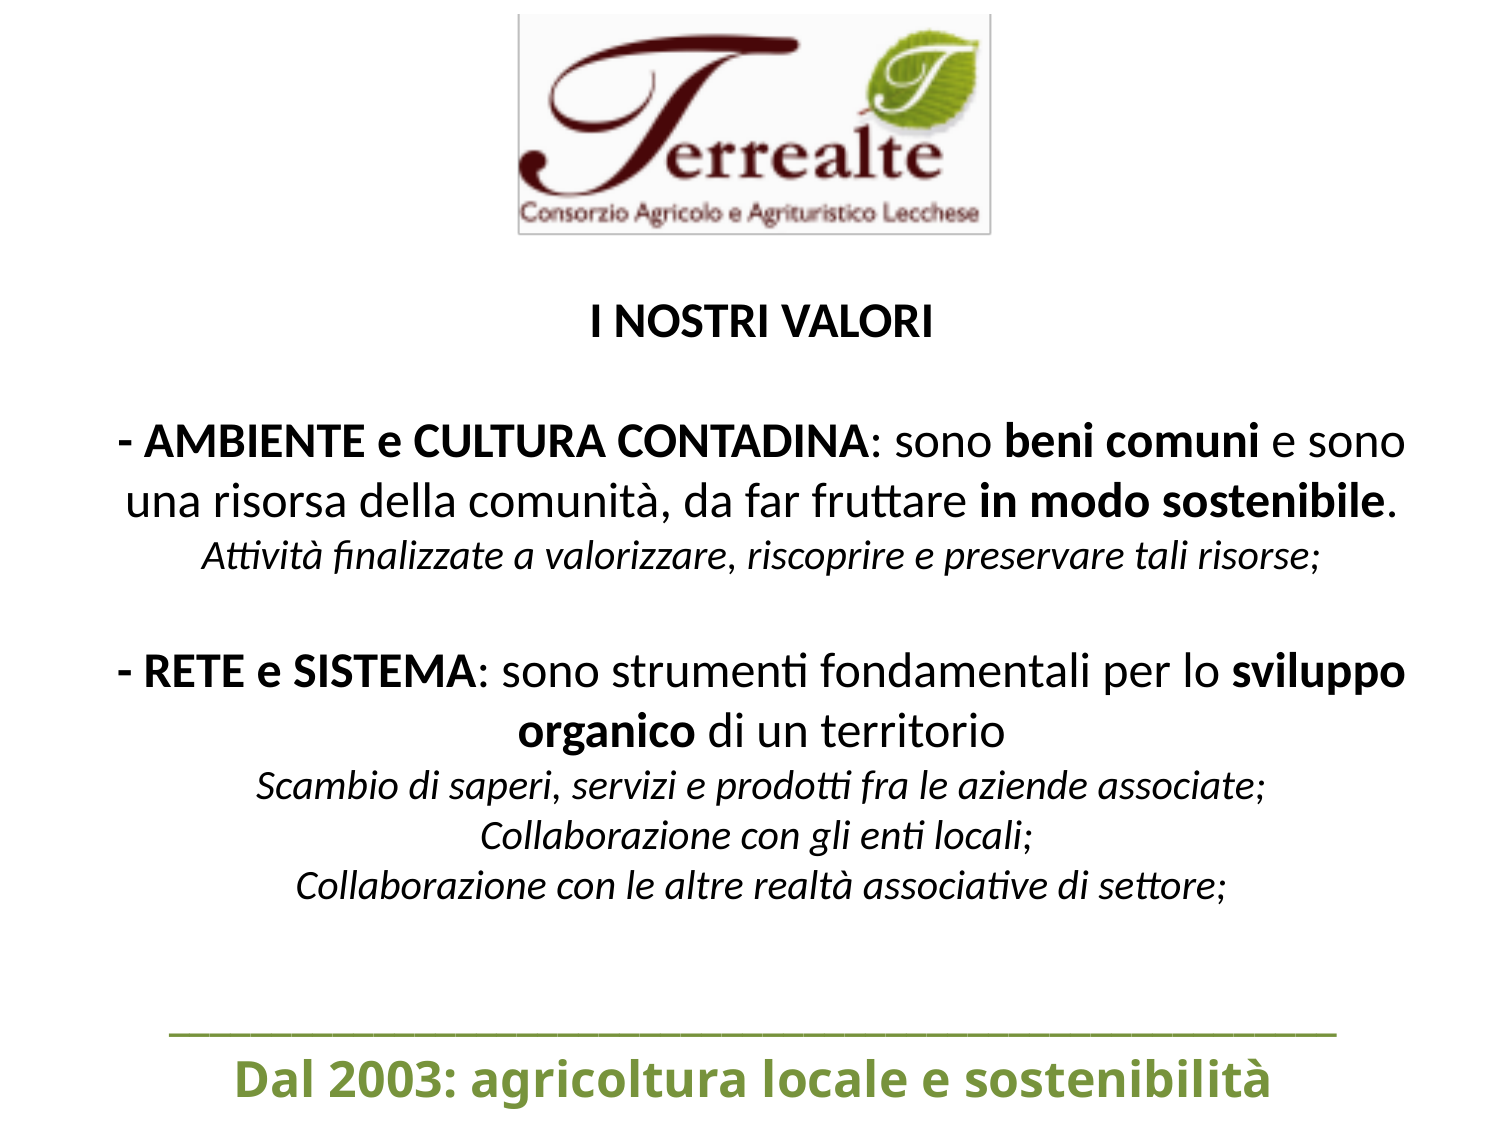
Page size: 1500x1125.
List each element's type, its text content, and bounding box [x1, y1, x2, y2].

title I NOSTRI VALORI - AMBIENTE e CULTURA CONTADINA: sono beni comuni e sono una risorsa della comunità, da far fruttare in modo sostenibile. Attività finalizzate a valorizzare, riscoprire e preservare tali risorse; - RETE e SISTEMA: sono strumenti fondamentali per lo sviluppo organico di un territorio Scambio di saperi, servizi e prodotti fra le aziende associate; Collaborazione con gli enti locali; Collaborazione con le altre realtà associative di settore; [59, 286, 1465, 968]
picture [0, 14, 1500, 286]
text_box _________________________________________________________ Dal 2003: agricoltura locale e sostenibilità [6, 968, 1500, 1120]
